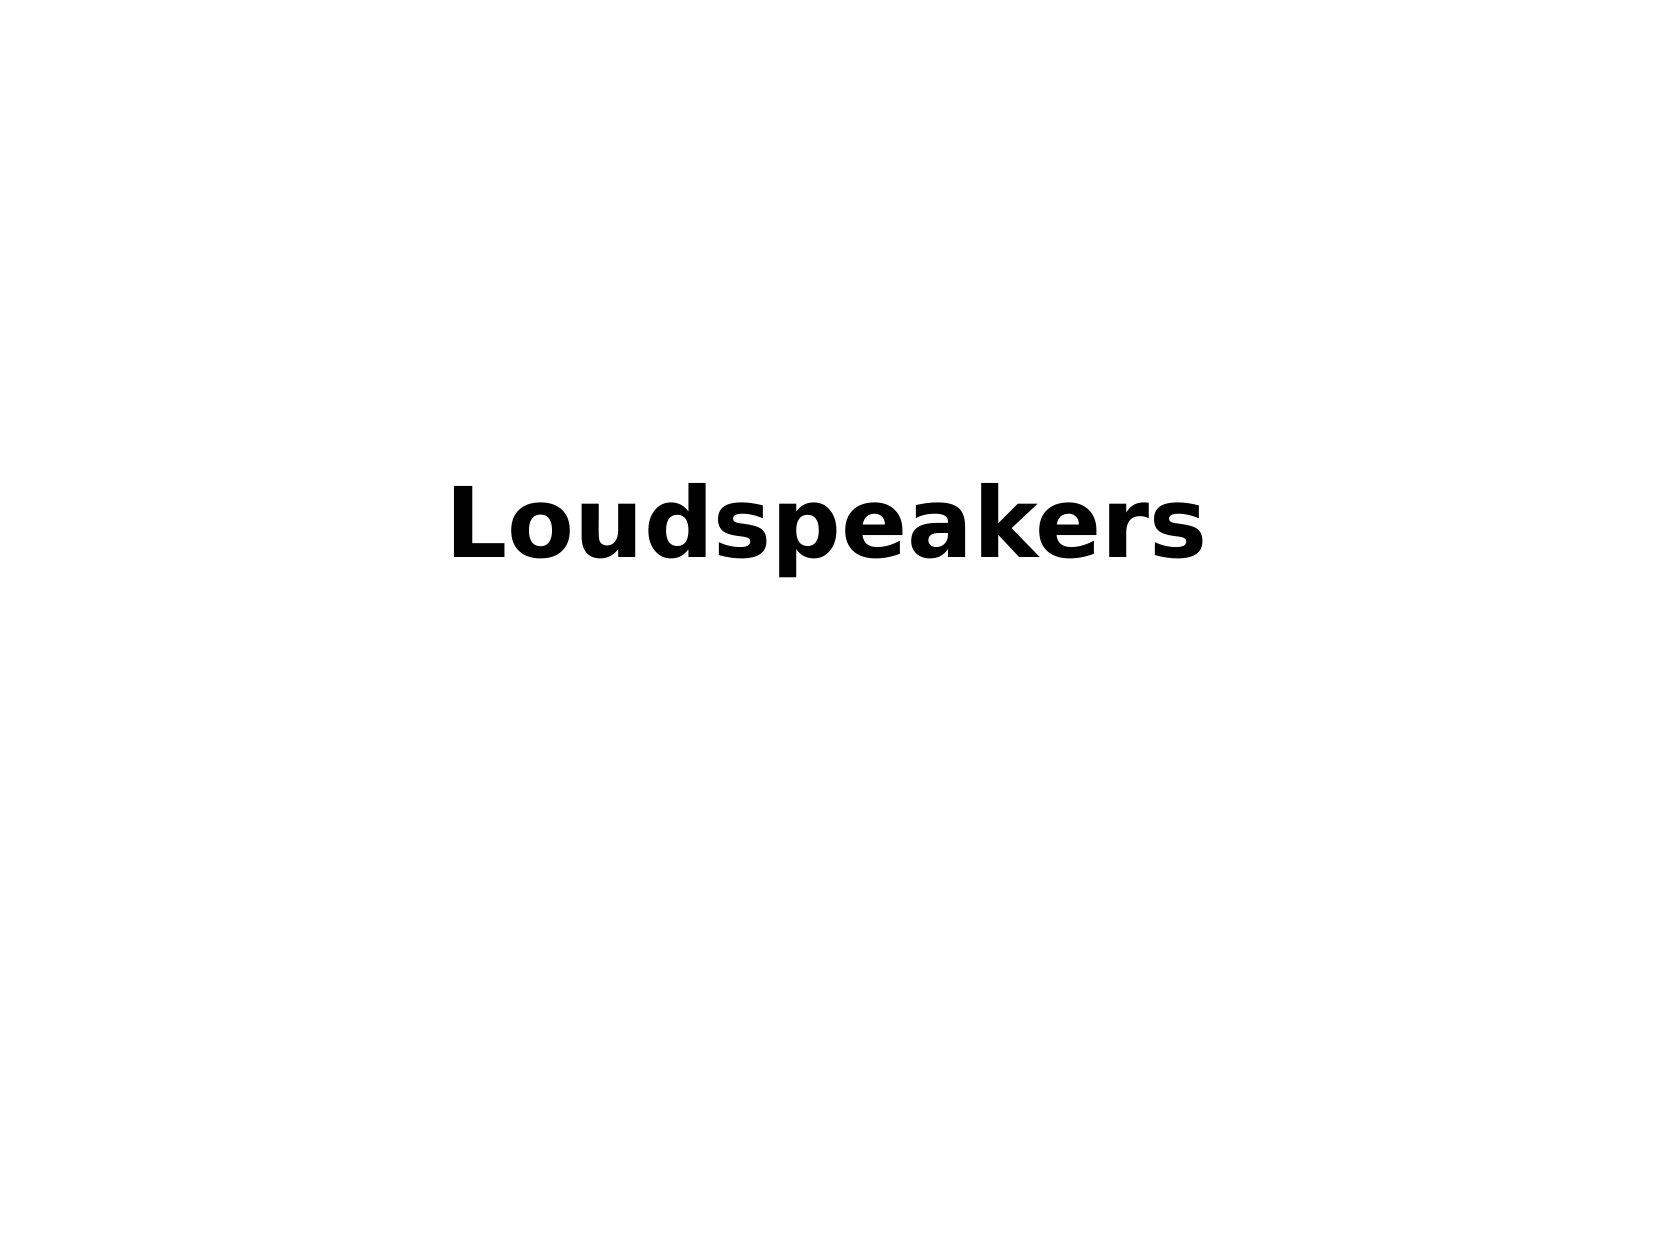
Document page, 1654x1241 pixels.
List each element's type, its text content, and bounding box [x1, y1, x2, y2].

title Loudspeakers [124, 385, 1530, 651]
